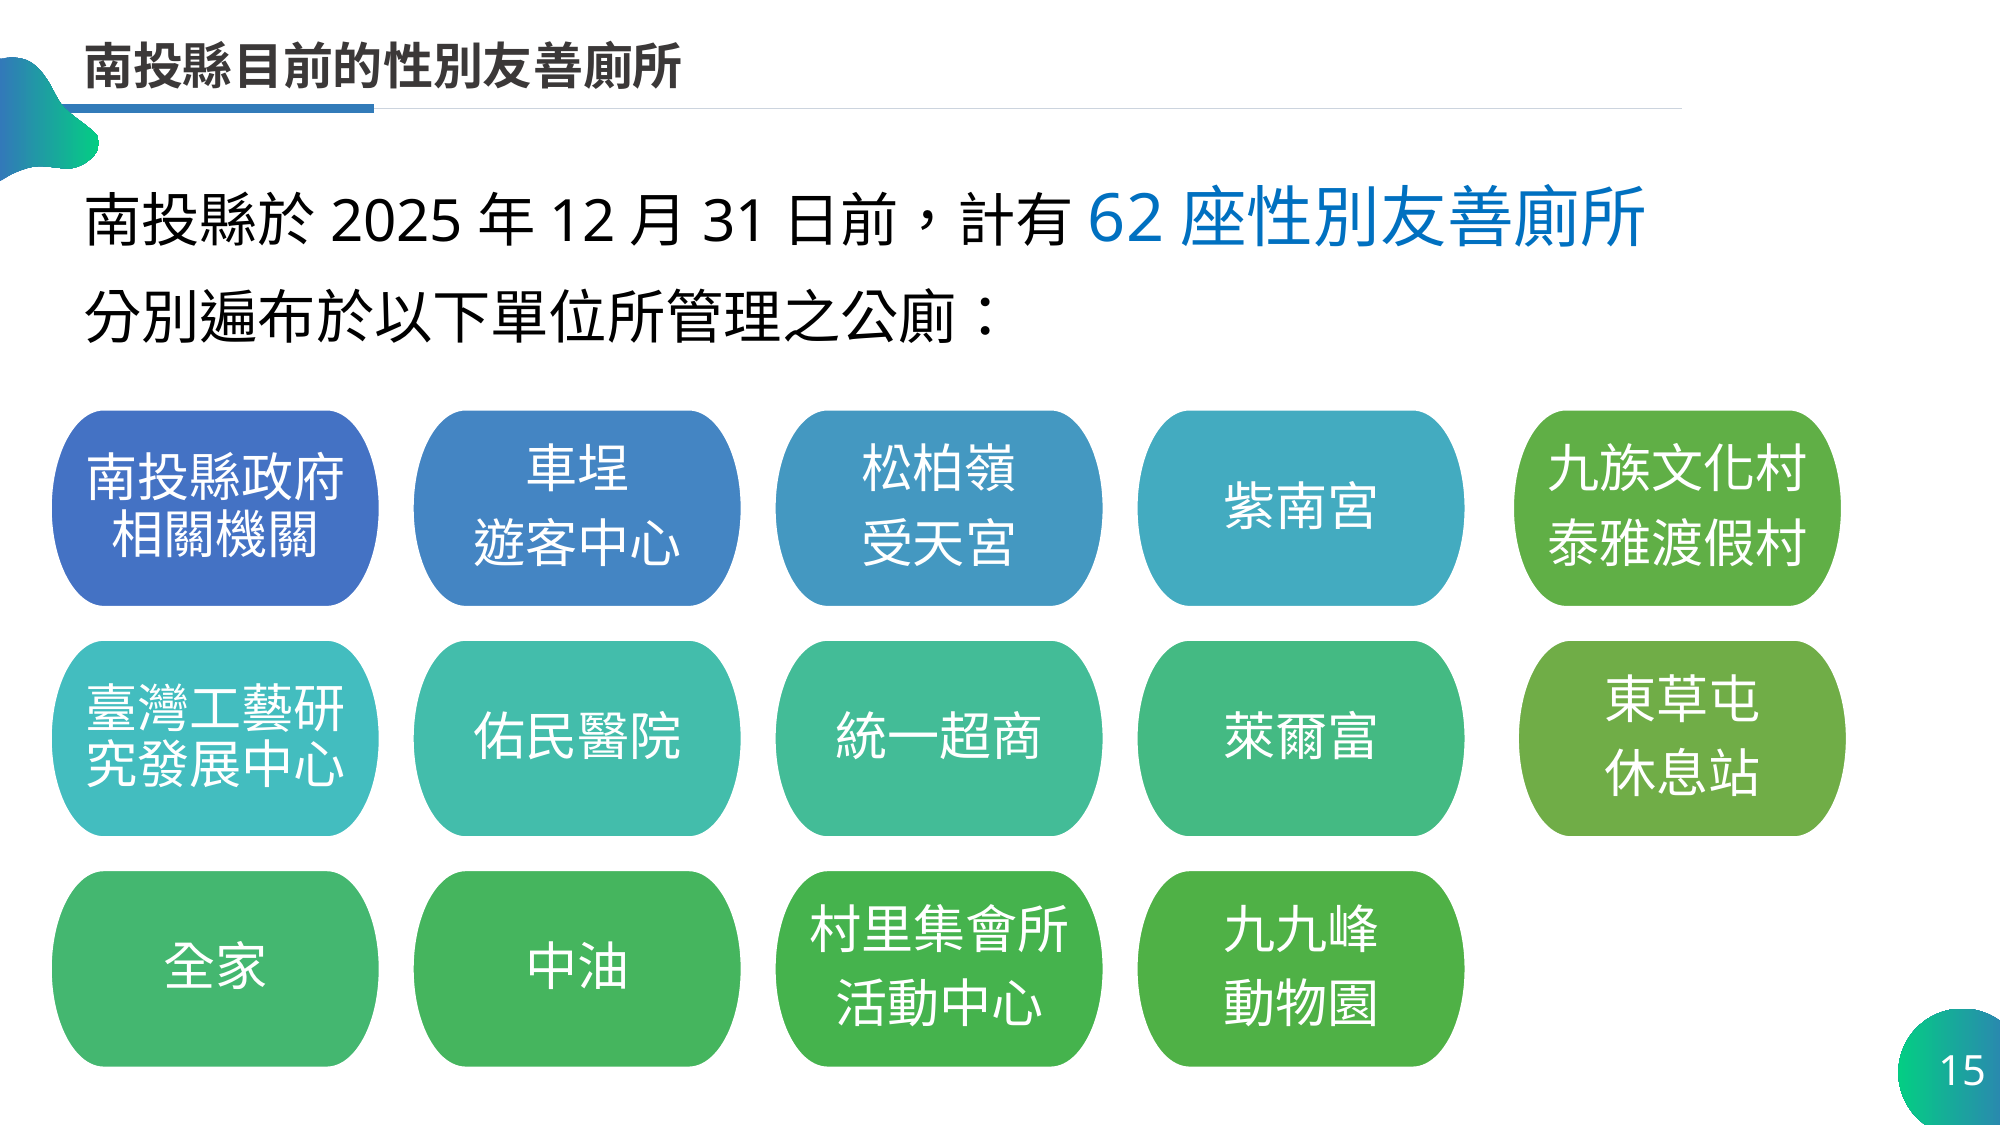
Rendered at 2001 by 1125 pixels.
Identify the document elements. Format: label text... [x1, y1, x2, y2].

text_box 松柏嶺 受天宮 [774, 409, 1104, 607]
text_box 南投縣政府相關機關 [50, 409, 380, 607]
text_box 東草屯 休息站 [1517, 639, 1847, 838]
text_box 臺灣工藝研究發展中心 [50, 639, 380, 838]
text_box 佑民醫院 [412, 639, 742, 838]
text_box [84, 126, 100, 163]
text_box 統一超商 [774, 639, 1104, 838]
text_box 萊爾富 [1136, 639, 1466, 838]
text_box 全家 [50, 870, 380, 1068]
text_box 中油 [412, 870, 742, 1068]
text_box 紫南宮 [1136, 409, 1466, 607]
text_box 車埕 遊客中心 [412, 409, 742, 607]
text_box 九族文化村 泰雅渡假村 [1512, 409, 1842, 607]
text_box 南投縣於2025年12月31日前，計有62座性別友善廁所 分別遍布於以下單位所管理之公廁： [68, 167, 1887, 358]
text_box 南投縣目前的性別友善廁所 [68, 27, 1842, 103]
text_box 村里集會所 活動中心 [774, 870, 1104, 1068]
text_box [0, 57, 75, 182]
text_box 九九峰 動物園 [1136, 870, 1466, 1068]
